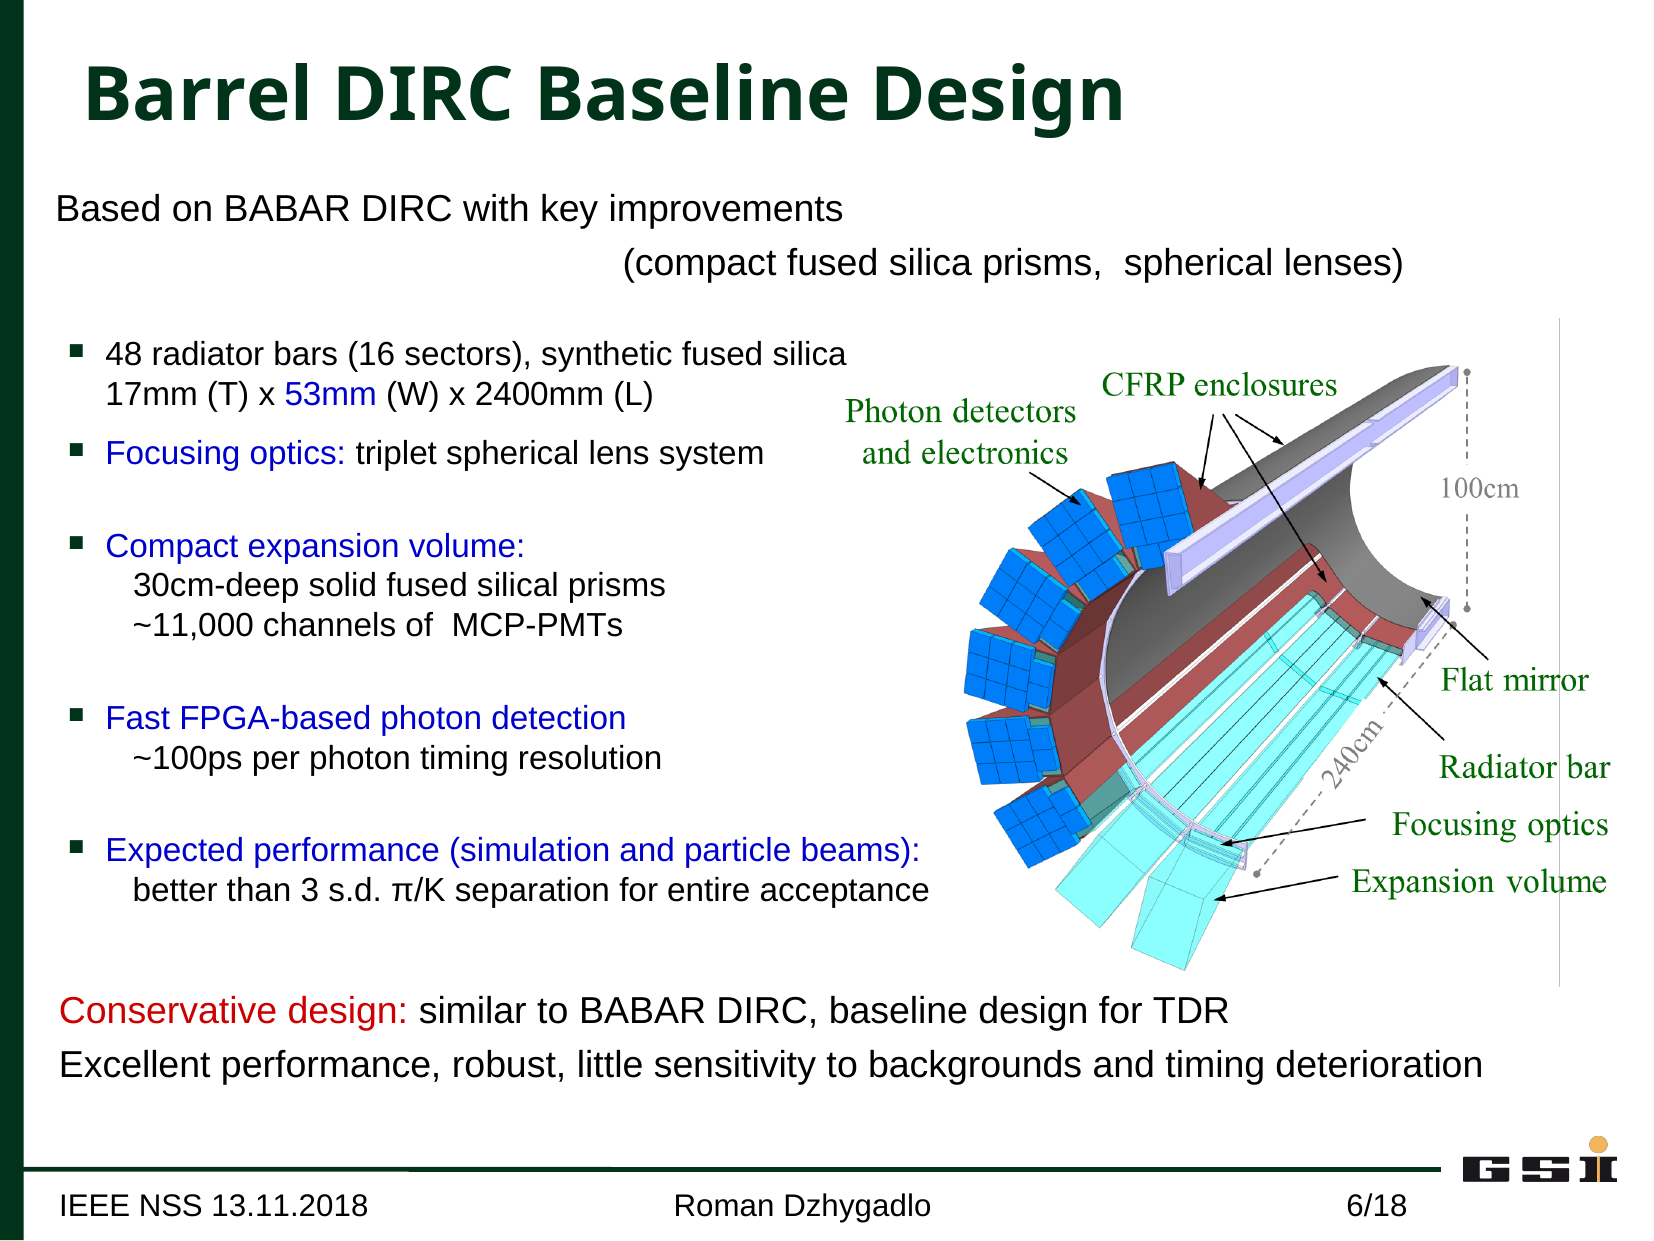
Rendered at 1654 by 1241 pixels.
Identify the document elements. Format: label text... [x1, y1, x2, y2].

picture [824, 318, 1631, 987]
picture [1463, 1136, 1617, 1182]
text_box Based on BABAR DIRC with key improvements (compact fused silica prisms, spherical lenses) 48 radiator bars (16 sectors), synthetic fused silica 17mm (T) x 53mm (W) x 2400mm (L) Focusing optics: triplet spherical lens system Compact expansion volume: 30cm-deep solid fused silical prisms ~11,000 channels of MCP-PMTs Fast FPGA-based photon detection ~100ps per photon timing resolution Expected performance (simulation and particle beams): better than 3 s.d. π/K separation for entire acceptance [19, 184, 1613, 916]
title Barrel DIRC Baseline Design [82, 11, 1571, 174]
text_box Conservative design: similar to BaBar DIRC, baseline design for TDR Excellent performance, robust, little sensitivity to backgrounds and timing deterioration [44, 969, 1499, 1093]
